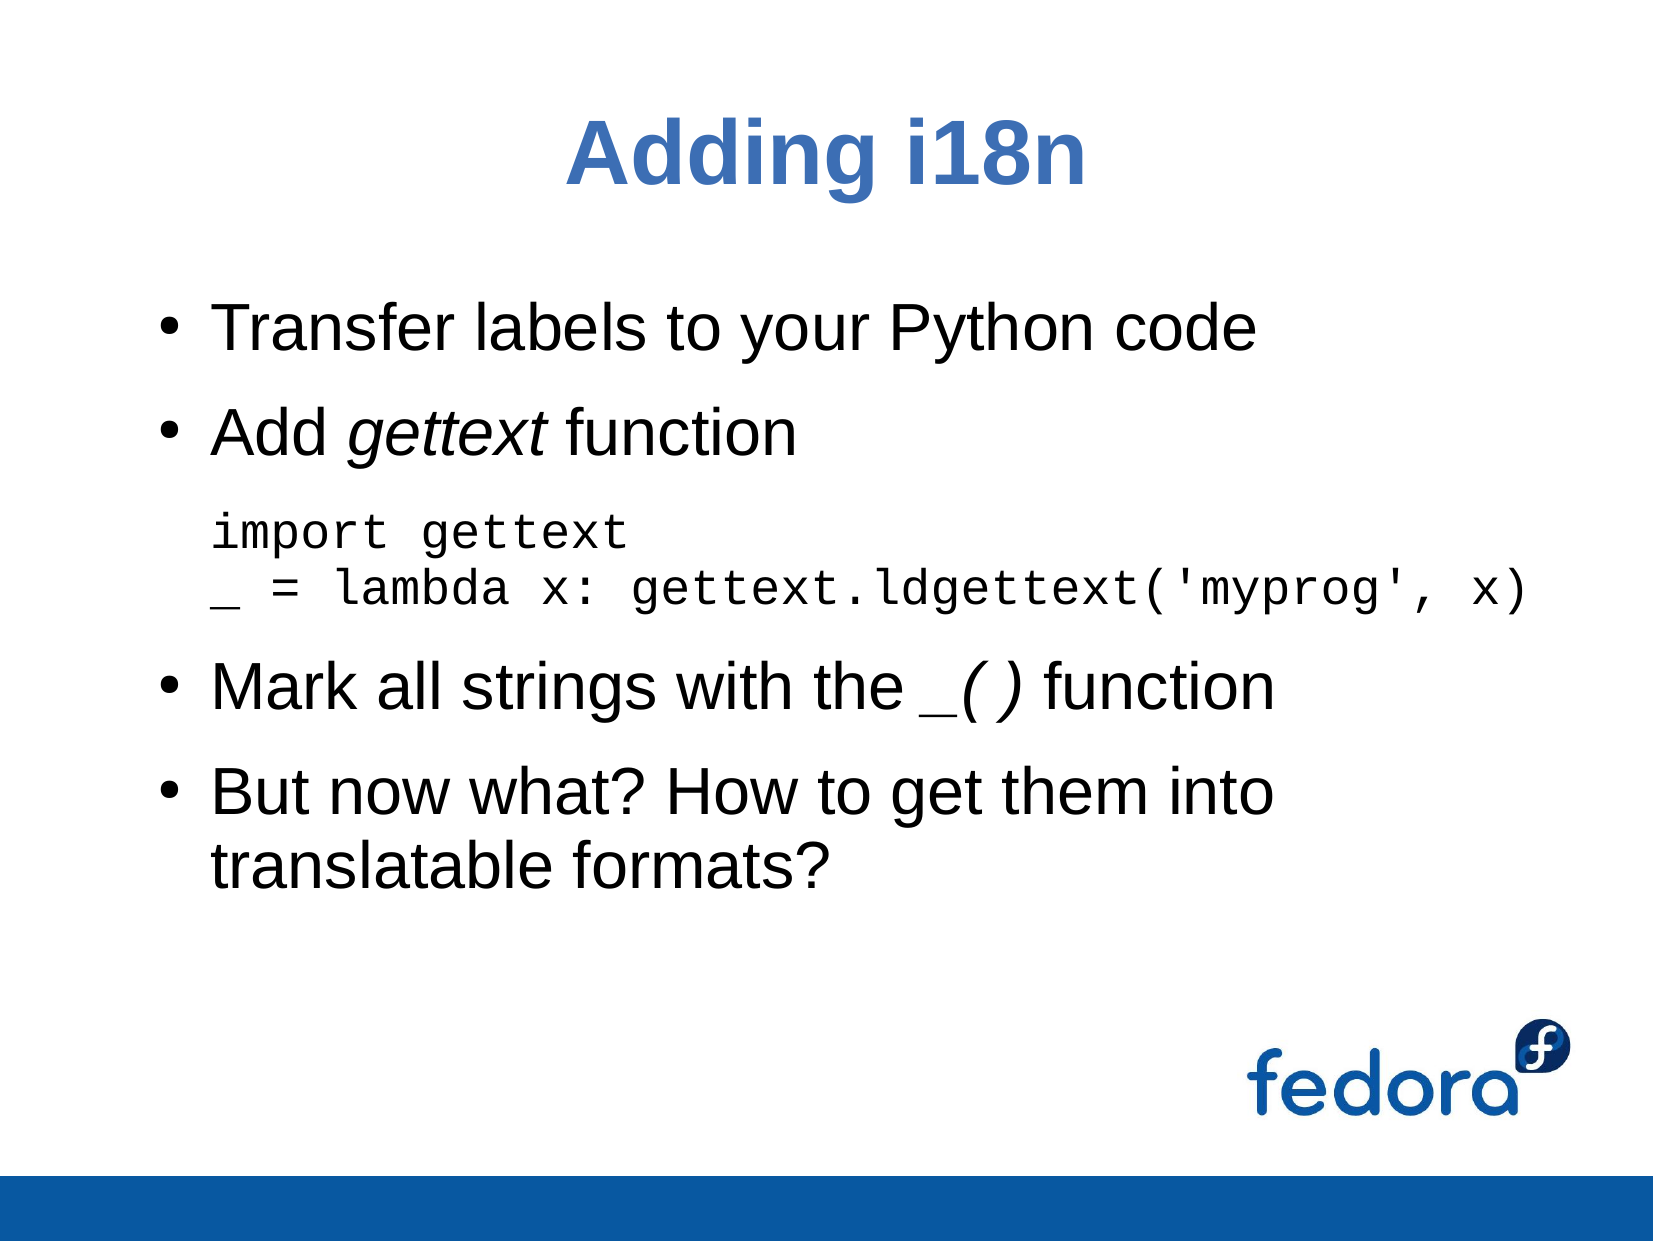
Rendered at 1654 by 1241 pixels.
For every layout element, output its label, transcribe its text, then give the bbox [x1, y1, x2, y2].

picture [1237, 1010, 1576, 1125]
list Transfer labels to your Python code Add gettext function import gettext _ = lambda x: gettext.ldgettext('myprog', x) Mark all strings with the _( ) function But now what? How to get them into translatable formats? [82, 290, 1571, 1095]
title Adding i18n [82, 56, 1571, 250]
picture [0, 1176, 1653, 1241]
